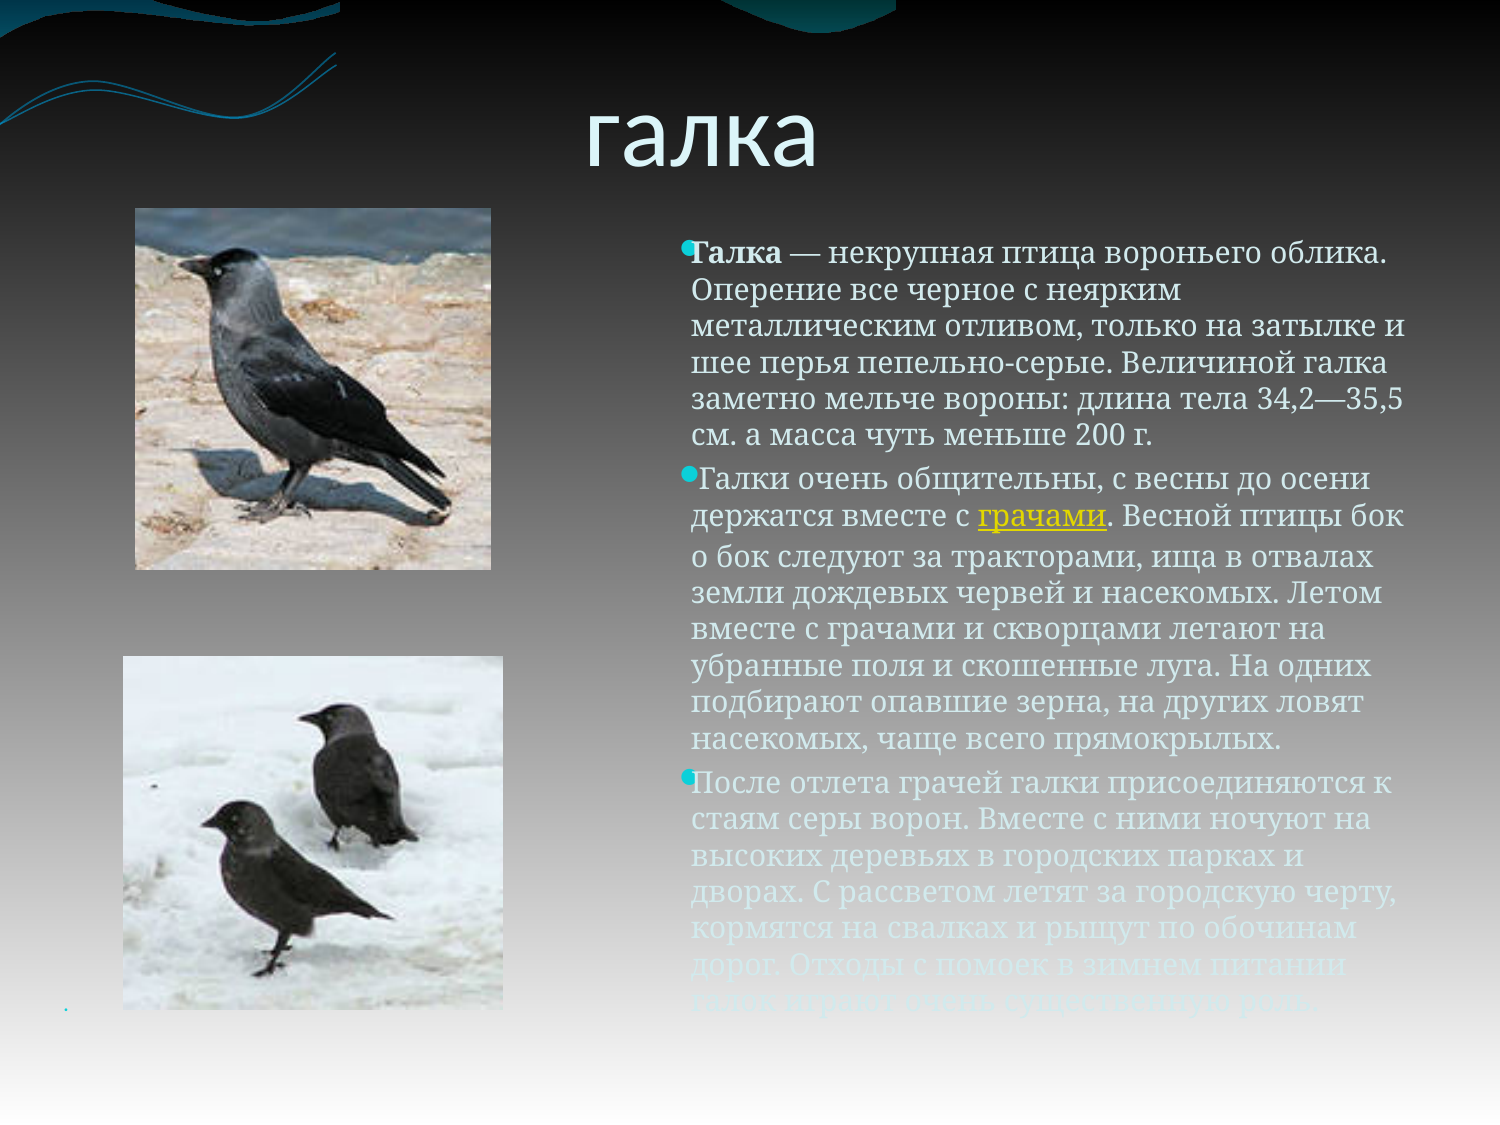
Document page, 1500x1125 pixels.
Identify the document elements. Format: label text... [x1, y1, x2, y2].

picture [123, 656, 503, 1010]
title галка [584, 0, 1213, 188]
list Галка — некрупная птица вороньего облика. Оперение все черное с неярким металлическим отливом, только на затылке и шее перья пепельно-серые. Величиной галка заметно мельче вороны: длина тела 34,2—35,5 см. а масса чуть меньше 200 г. Галки очень общительны, с весны до осени держатся вместе с грачами. Весной птицы бок о бок следуют за тракторами, ища в отвалах земли дождевых червей и насекомых. Летом вместе с грачами и скворцами летают на убранные поля и скошенные луга. На одних подбирают опавшие зерна, на других ловят насекомых, чаще всего прямокрылых. После отлета грачей галки присоединяются к стаям серы ворон. Вместе с ними ночуют на высоких деревьях в городских парках и дворах. С рассветом летят за городскую черту, кормятся на свалках и рыщут по обочинам дорог. Отходы с помоек в зимнем питании галок играют очень существенную роль. [679, 231, 1425, 1083]
picture [135, 208, 491, 570]
list [53, 1005, 76, 1013]
